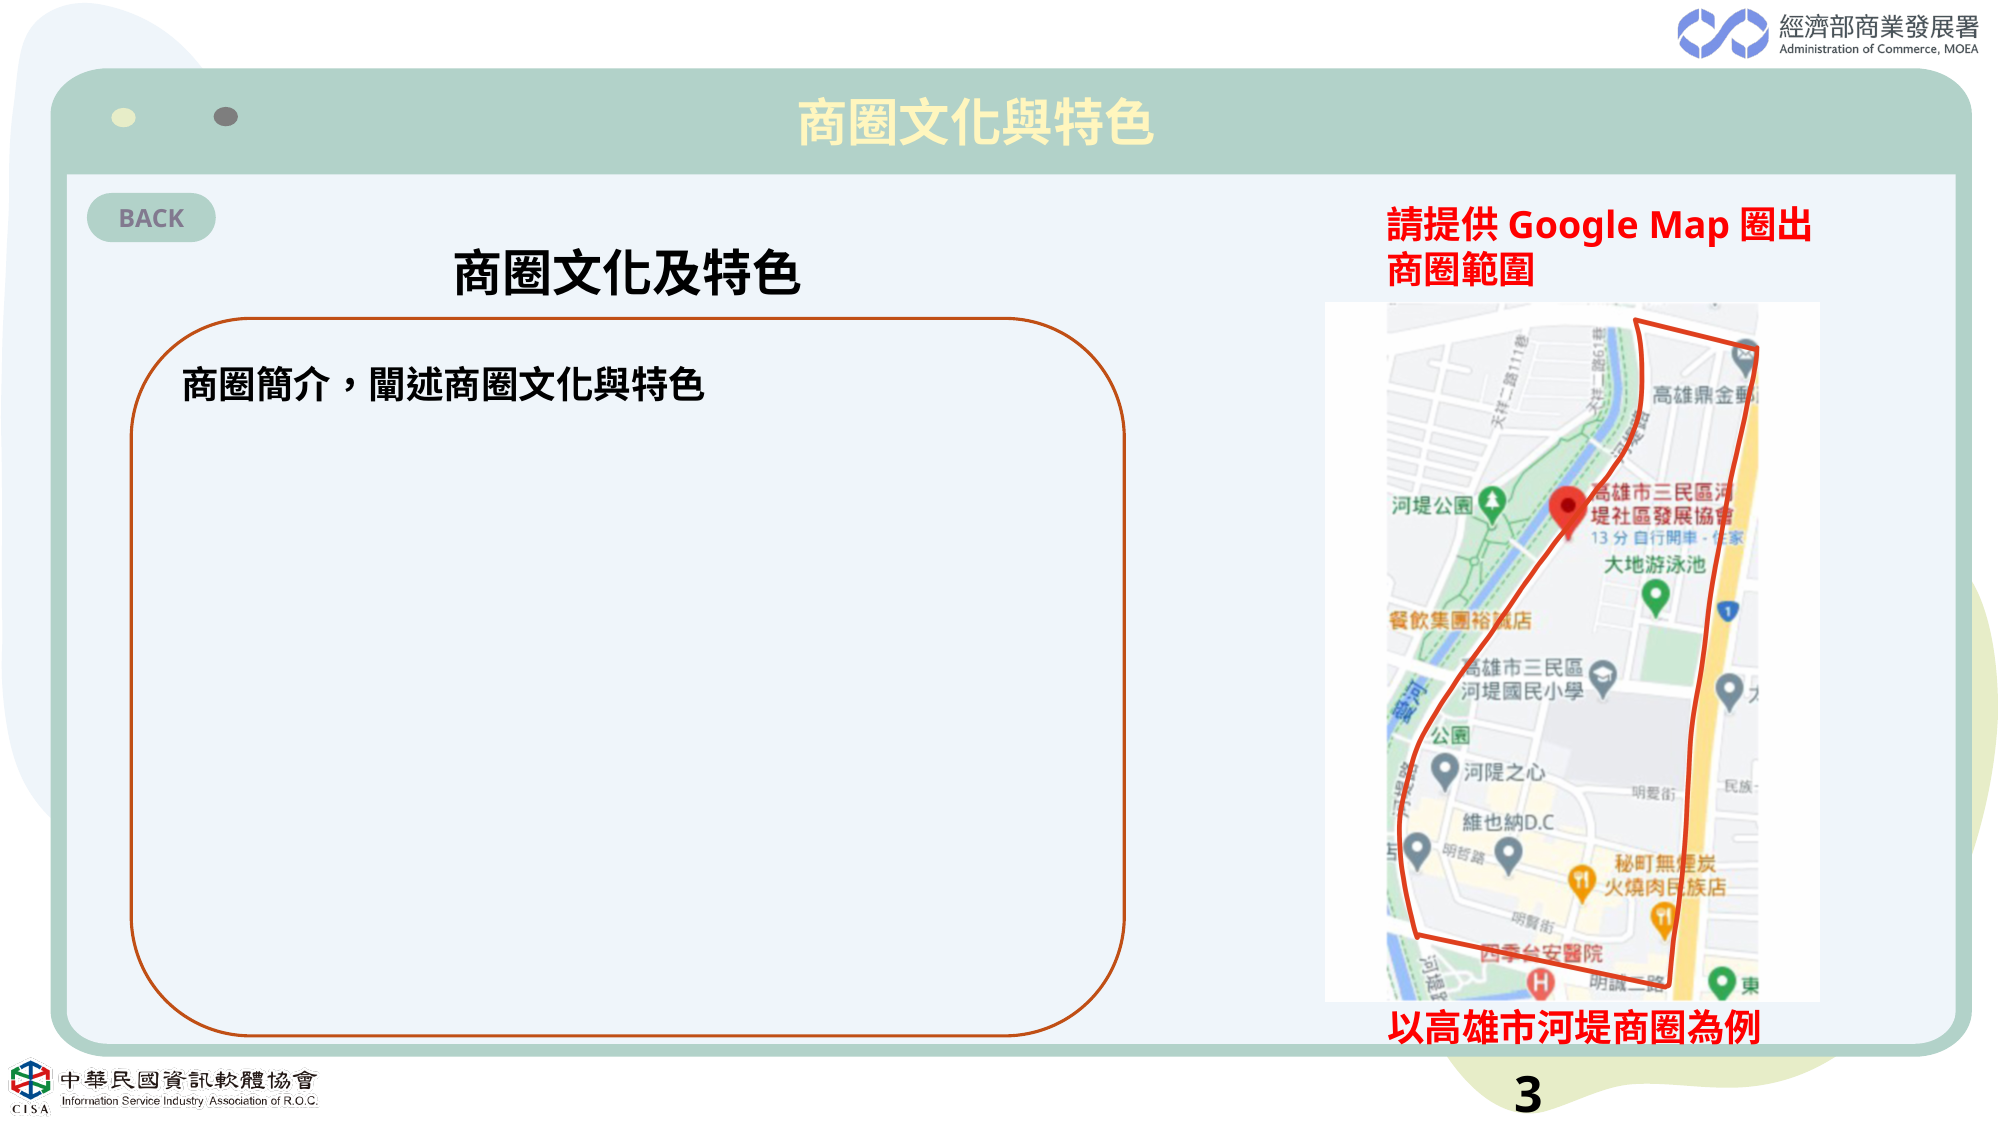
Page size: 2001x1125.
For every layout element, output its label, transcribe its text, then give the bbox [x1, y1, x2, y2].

text_box 商圈文化及特色 [404, 241, 852, 303]
picture [1325, 302, 1820, 1002]
text_box 以高雄市河堤商圈為例 [1372, 996, 1847, 1057]
text_box [50, 68, 1972, 1057]
text_box BACK [86, 183, 216, 247]
text_box 商圈文化與特色 [636, 80, 1317, 149]
text_box 請提供Google Map圈出商圈範圍 [1386, 201, 1834, 293]
text_box 3 [1499, 1054, 1950, 1115]
text_box 商圈簡介，闡述商圈文化與特色 [131, 318, 1125, 1036]
